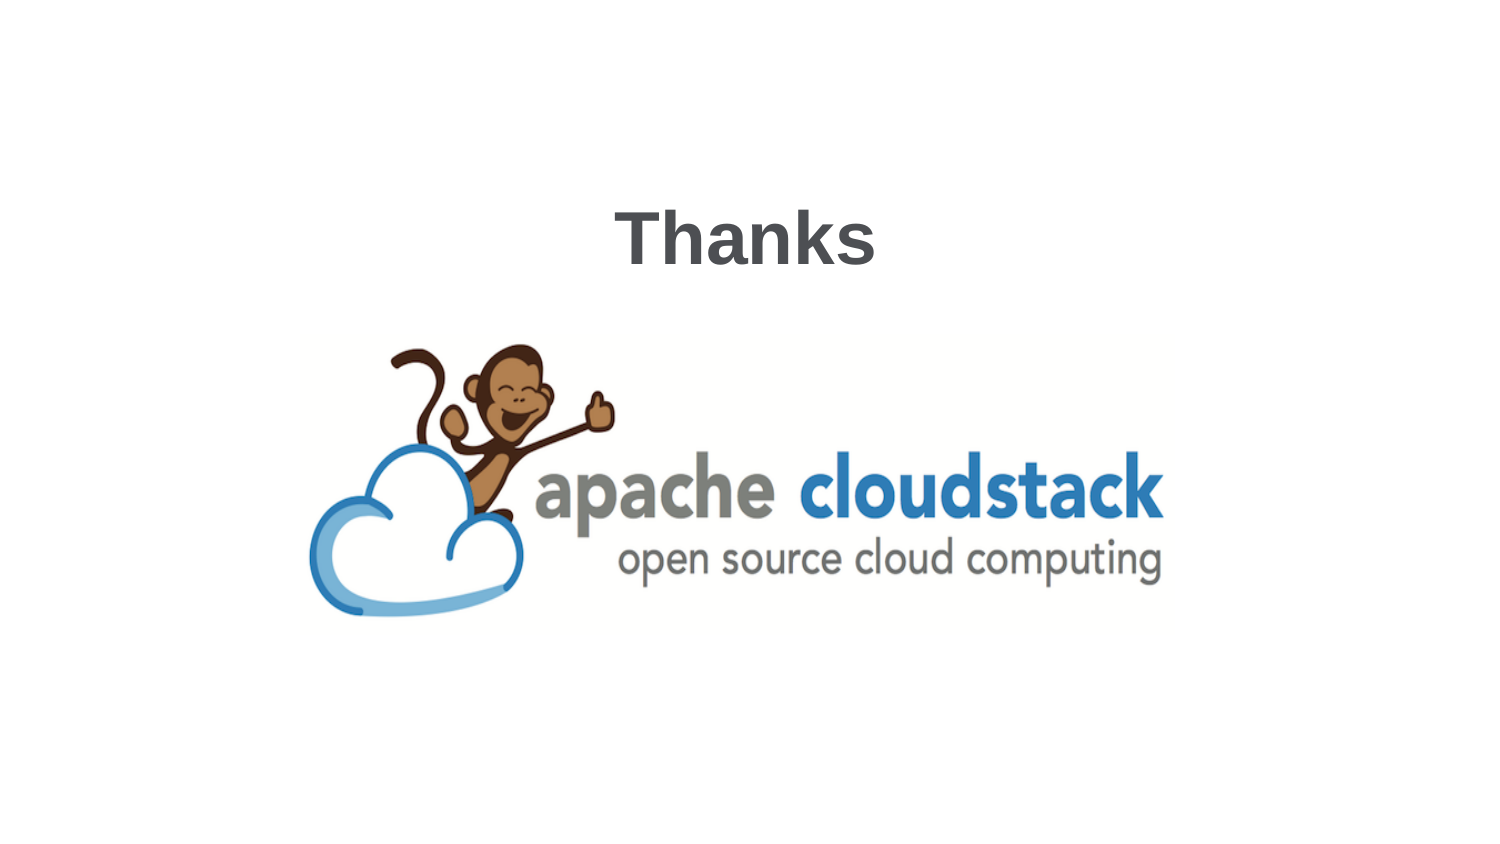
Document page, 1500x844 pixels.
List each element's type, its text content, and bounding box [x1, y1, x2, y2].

text_box [300, 334, 1175, 635]
text_box Thanks [137, 184, 1355, 286]
